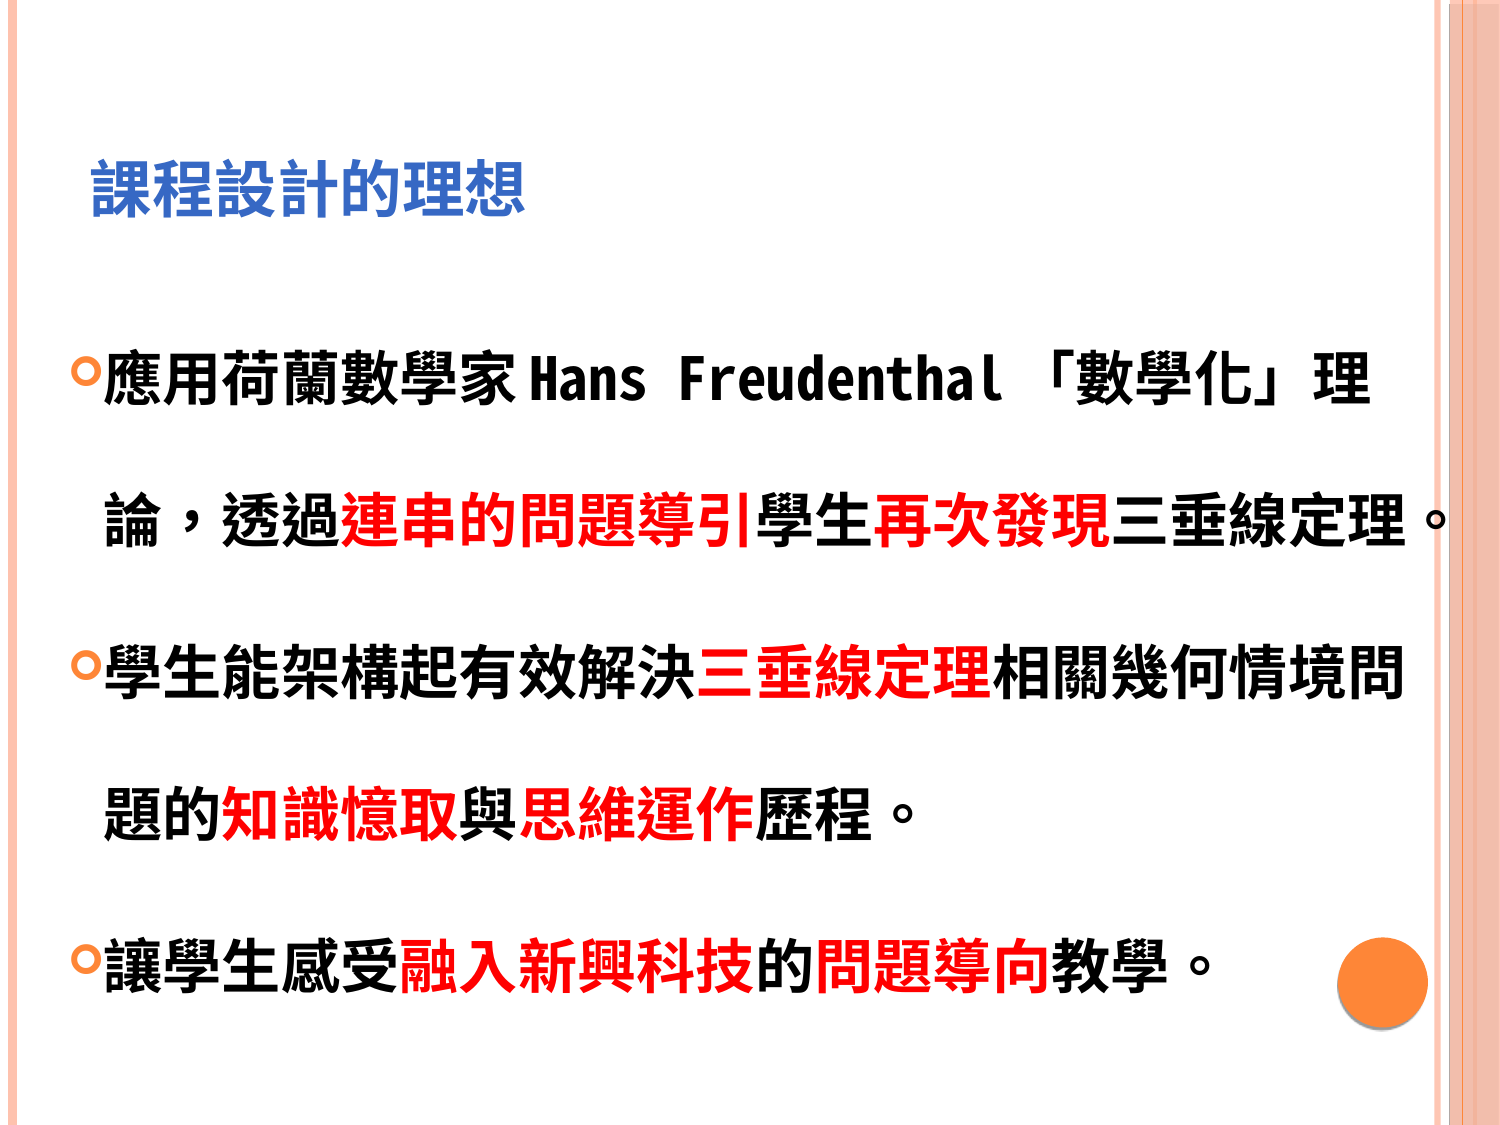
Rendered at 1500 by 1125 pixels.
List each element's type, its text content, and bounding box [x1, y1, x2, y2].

title 課程設計的理想 [75, 45, 1300, 233]
list 應用荷蘭數學家Hans Freudenthal「數學化」理論，透過連串的問題導引學生再次發現三垂線定理。 學生能架構起有效解決三垂線定理相關幾何情境問題的知識憶取與思維運作歷程。 讓學生感受融入新興科技的問題導向教學。 [53, 262, 1424, 1062]
